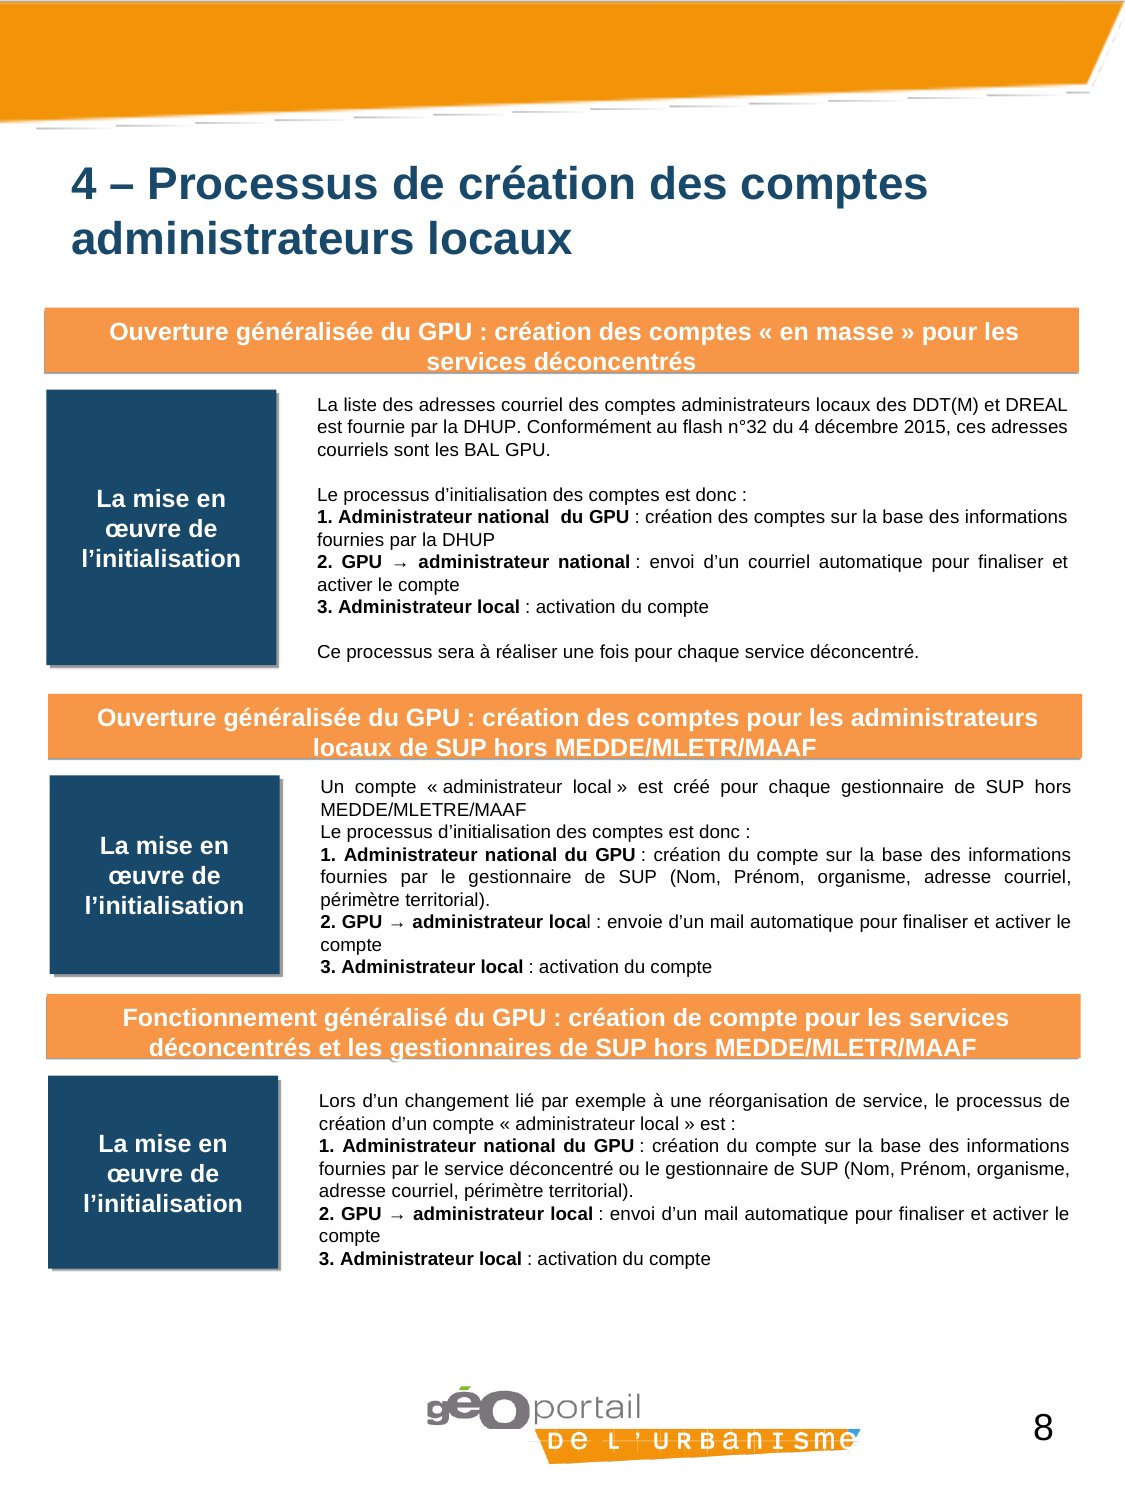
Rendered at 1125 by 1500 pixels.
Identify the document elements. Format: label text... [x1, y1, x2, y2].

title 4 – Processus de création des comptes administrateurs locaux [56, 129, 1088, 288]
text_box Fonctionnement généralisé du GPU : création de compte pour les services déconcentrés et les gestionnaires de SUP hors MEDDE/MLETR/MAAF [46, 993, 1081, 1059]
text_box La liste des adresses courriel des comptes administrateurs locaux des DDT(M) et DREAL est fournie par la DHUP. Conformément au flash n°32 du 4 décembre 2015, ces adresses courriels sont les BAL GPU. Le processus d’initialisation des comptes est donc : 1. Administrateur national du GPU : création des comptes sur la base des informations fournies par la DHUP 2. GPU → administrateur national : envoi d’un courriel automatique pour finaliser et activer le compte 3. Administrateur local : activation du compte Ce processus sera à réaliser une fois pour chaque service déconcentré. [302, 389, 1083, 666]
text_box La mise en œuvre de l’initialisation [46, 389, 277, 666]
text_box Un compte « administrateur local » est créé pour chaque gestionnaire de SUP hors MEDDE/MLETRE/MAAF Le processus d’initialisation des comptes est donc : 1. Administrateur national du GPU : création du compte sur la base des informations fournies par le gestionnaire de SUP (Nom, Prénom, organisme, adresse courriel, périmètre territorial). 2. GPU → administrateur local : envoie d’un mail automatique pour finaliser et activer le compte 3. Administrateur local : activation du compte [305, 775, 1086, 977]
text_box Ouverture généralisée du GPU : création des comptes pour les administrateurs locaux de SUP hors MEDDE/MLETR/MAAF [48, 693, 1083, 758]
text_box La mise en œuvre de l’initialisation [48, 1075, 279, 1269]
text_box <numéro> [937, 1389, 1069, 1462]
picture [391, 1282, 892, 1500]
text_box Lors d’un changement lié par exemple à une réorganisation de service, le processus de création d’un compte « administrateur local » est : 1. Administrateur national du GPU : création du compte sur la base des informations fournies par le service déconcentré ou le gestionnaire de SUP (Nom, Prénom, organisme, adresse courriel, périmètre territorial). 2. GPU → administrateur local : envoi d’un mail automatique pour finaliser et activer le compte 3. Administrateur local : activation du compte [304, 1075, 1085, 1282]
text_box La mise en œuvre de l’initialisation [49, 775, 280, 975]
text_box Ouverture généralisée du GPU : création des comptes « en masse » pour les services déconcentrés [44, 307, 1079, 372]
